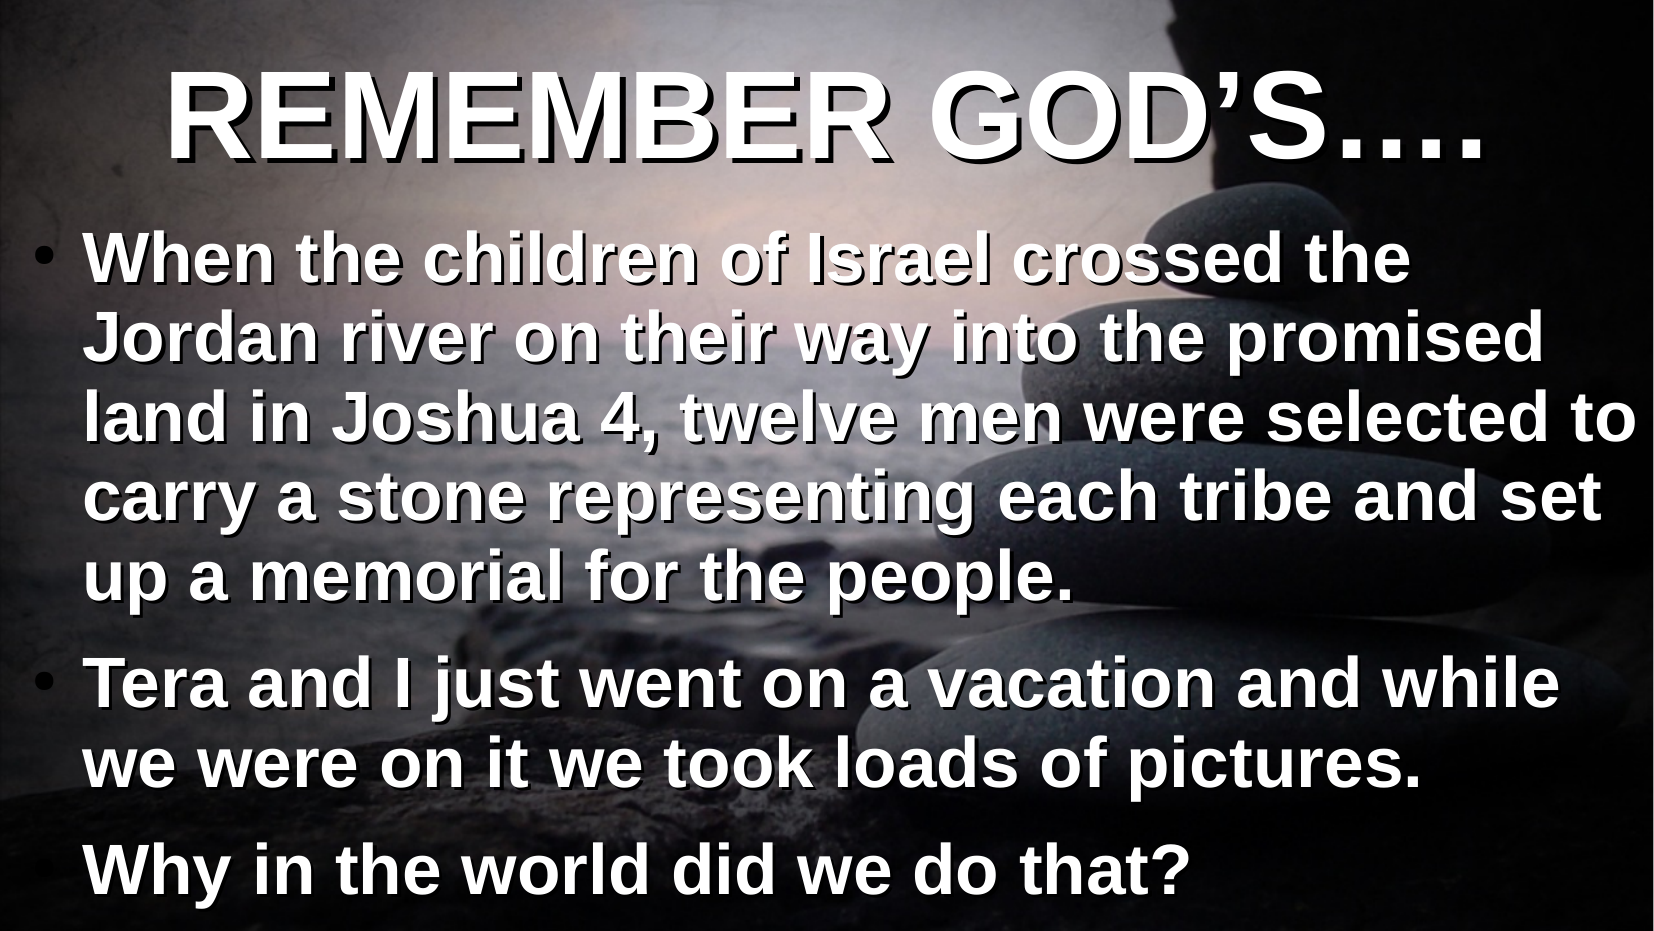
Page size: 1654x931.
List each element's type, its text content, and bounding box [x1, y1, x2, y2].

picture [0, 0, 1654, 931]
title REMEMBER GOD’S…. [82, 37, 1571, 193]
list When the children of Israel crossed the Jordan river on their way into the promised land in Joshua 4, twelve men were selected to carry a stone representing each tribe and set up a memorial for the people. Tera and I just went on a vacation and while we were on it we took loads of pictures. Why in the world did we do that? [15, 217, 1651, 916]
